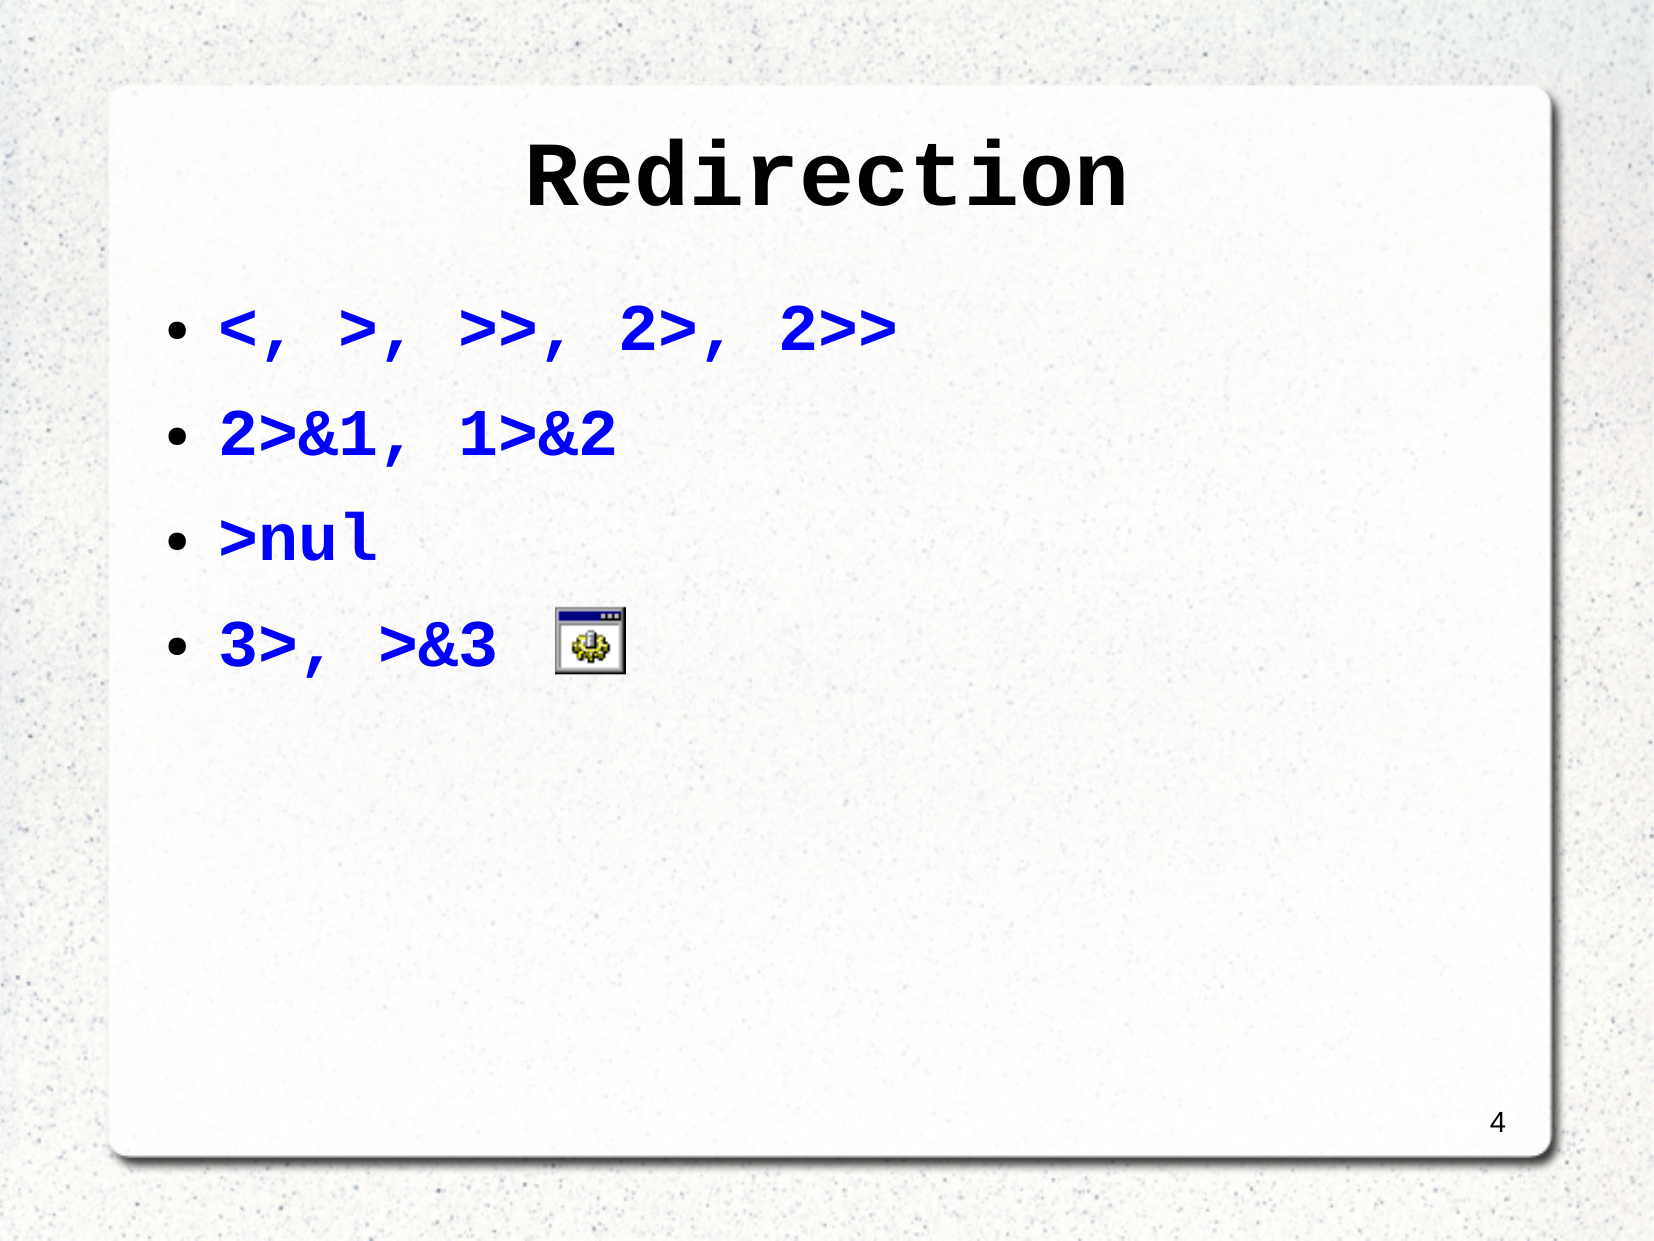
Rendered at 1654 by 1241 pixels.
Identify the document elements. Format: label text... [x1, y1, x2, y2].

title Redirection [118, 96, 1536, 266]
list <, >, >>, 2>, 2>> 2>&1, 1>&2 >nul 3>, >&3 [147, 295, 1506, 1114]
picture [0, 0, 1654, 1241]
